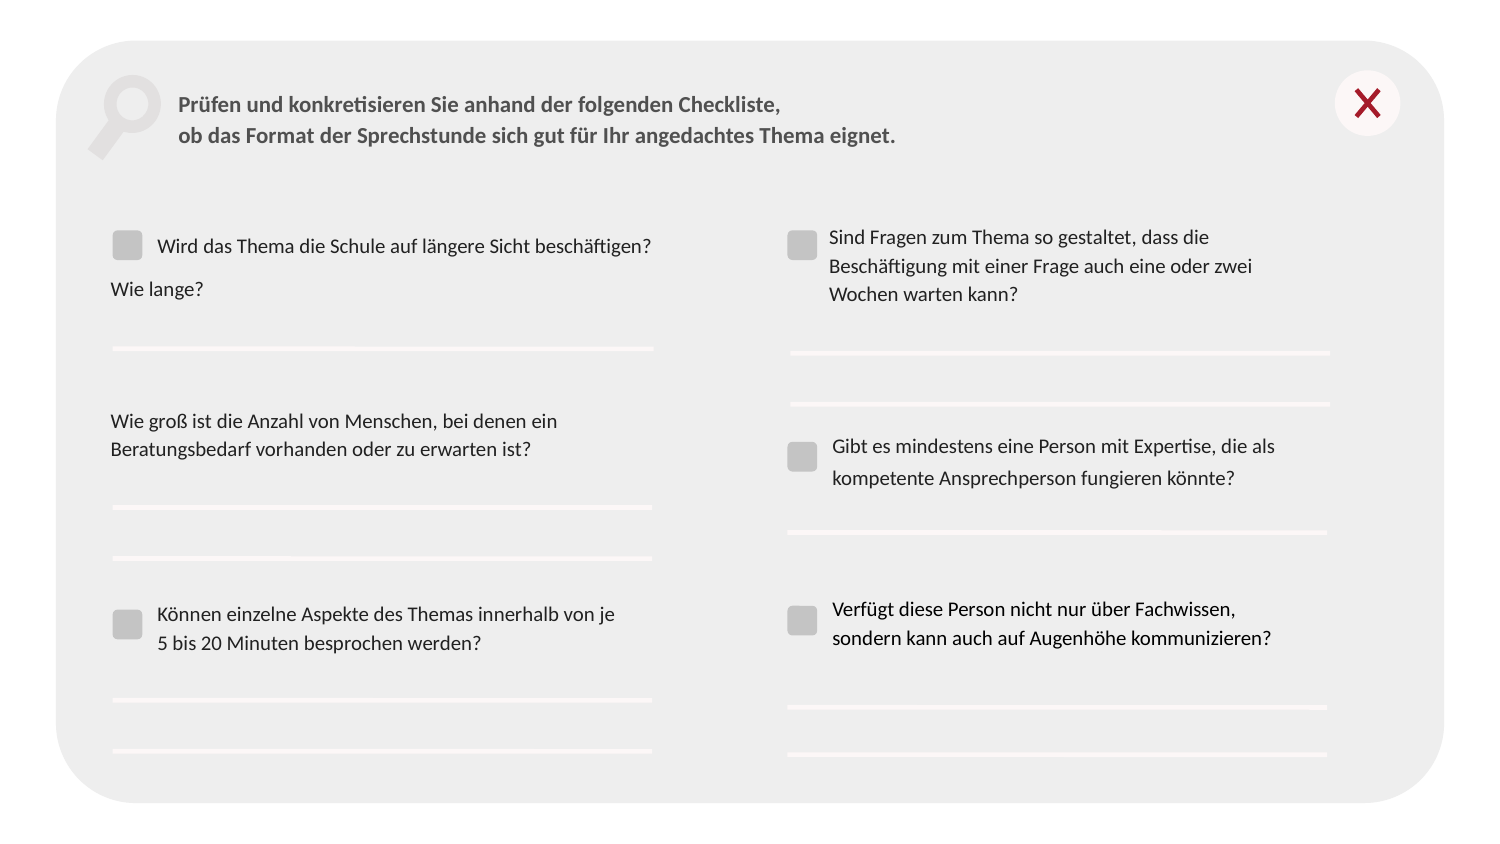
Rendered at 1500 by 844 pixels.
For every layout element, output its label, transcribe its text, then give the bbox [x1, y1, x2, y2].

text_box Sind Fragen zum Thema so gestaltet, dass die Beschäftigung mit einer Frage auch eine oder zwei Wochen warten kann? [814, 204, 1307, 321]
text_box Prüfen und konkretisieren Sie anhand der folgenden Checkliste, ob das Format der Sprechstunde sich gut für Ihr angedachtes Thema eignet. [163, 70, 1008, 164]
text_box Gibt es mindestens eine Person mit Expertise, die als kompetente Ansprechperson fungieren könnte? [817, 414, 1310, 505]
text_box Wie groß ist die Anzahl von Menschen, bei denen ein Beratungsbedarf vorhanden oder zu erwarten ist? [95, 388, 653, 477]
text_box Können einzelne Aspekte des Themas innerhalb von je 5 bis 20 Minuten besprochen werden? [142, 582, 635, 670]
text_box Verfügt diese Person nicht nur über Fachwissen, sondern kann auch auf Augenhöhe kommunizieren? [817, 577, 1310, 665]
text_box Wird das Thema die Schule auf längere Sicht beschäftigen? [142, 205, 814, 274]
text_box [55, 40, 1445, 804]
text_box Wie lange? [95, 248, 588, 316]
